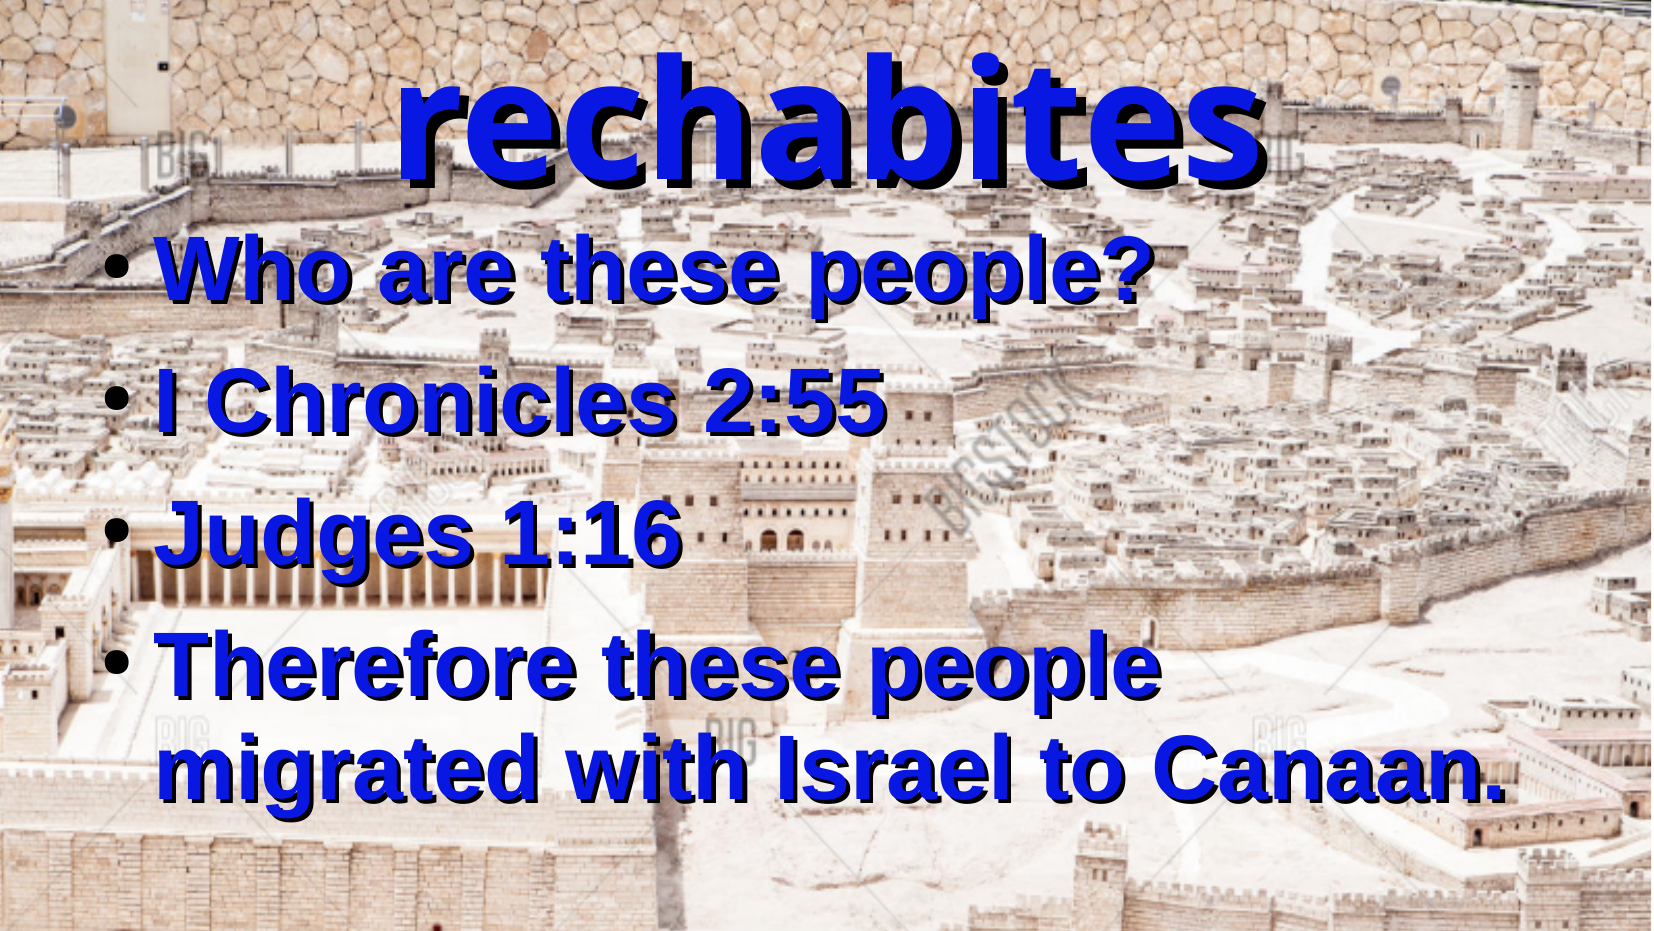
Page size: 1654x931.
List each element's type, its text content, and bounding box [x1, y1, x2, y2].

picture [0, 0, 1652, 931]
title rechabites [82, 22, 1571, 208]
list Who are these people? I Chronicles 2:55 Judges 1:16 Therefore these people migrated with Israel to Canaan. [82, 217, 1571, 871]
